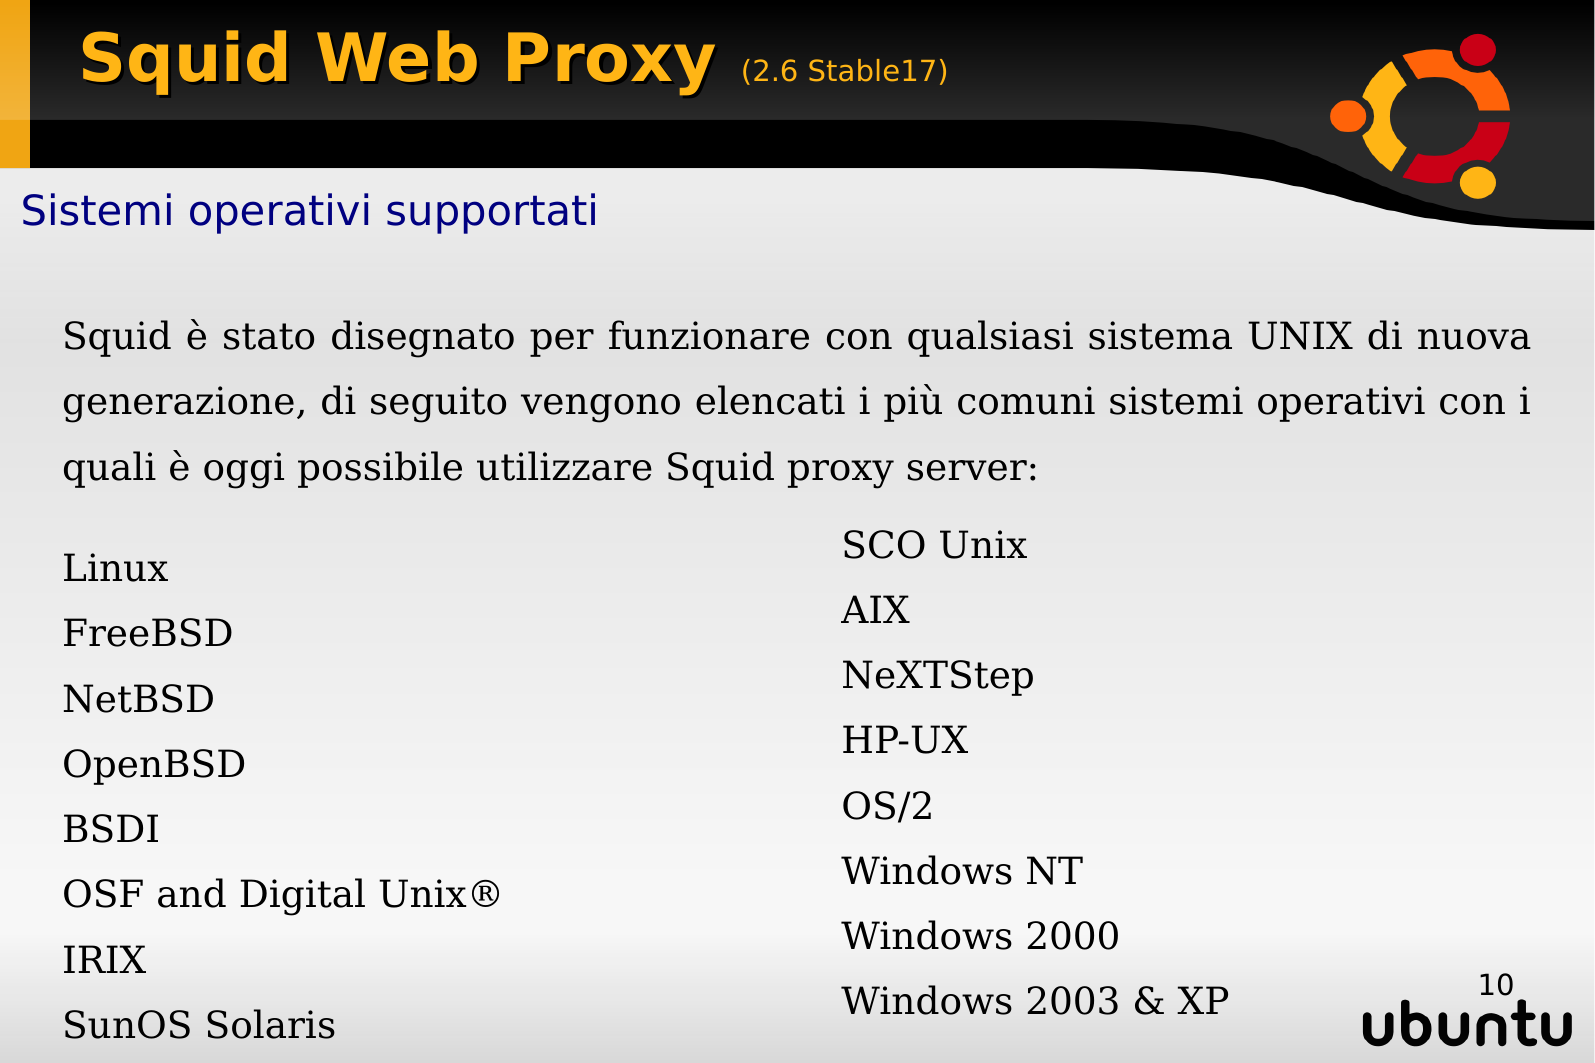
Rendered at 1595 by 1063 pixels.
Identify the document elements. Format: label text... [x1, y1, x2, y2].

text_box Squid Web Proxy (2.6 Stable17) [23, 11, 1004, 105]
text_box Squid è stato disegnato per funzionare con qualsiasi sistema UNIX di nuova generazione, di seguito vengono elencati i più comuni sistemi operativi con i quali è oggi possibile utilizzare Squid proxy server: Linux FreeBSD NetBSD OpenBSD BSDI OSF and Digital Unix® IRIX SunOS Solaris [59, 285, 1536, 1033]
text_box SCO Unix AIX NeXTStep HP-UX OS/2 Windows NT Windows 2000 Windows 2003 & XP [838, 516, 1282, 1032]
text_box Sistemi operativi supportati [17, 178, 1554, 243]
picture [0, 0, 1595, 1063]
